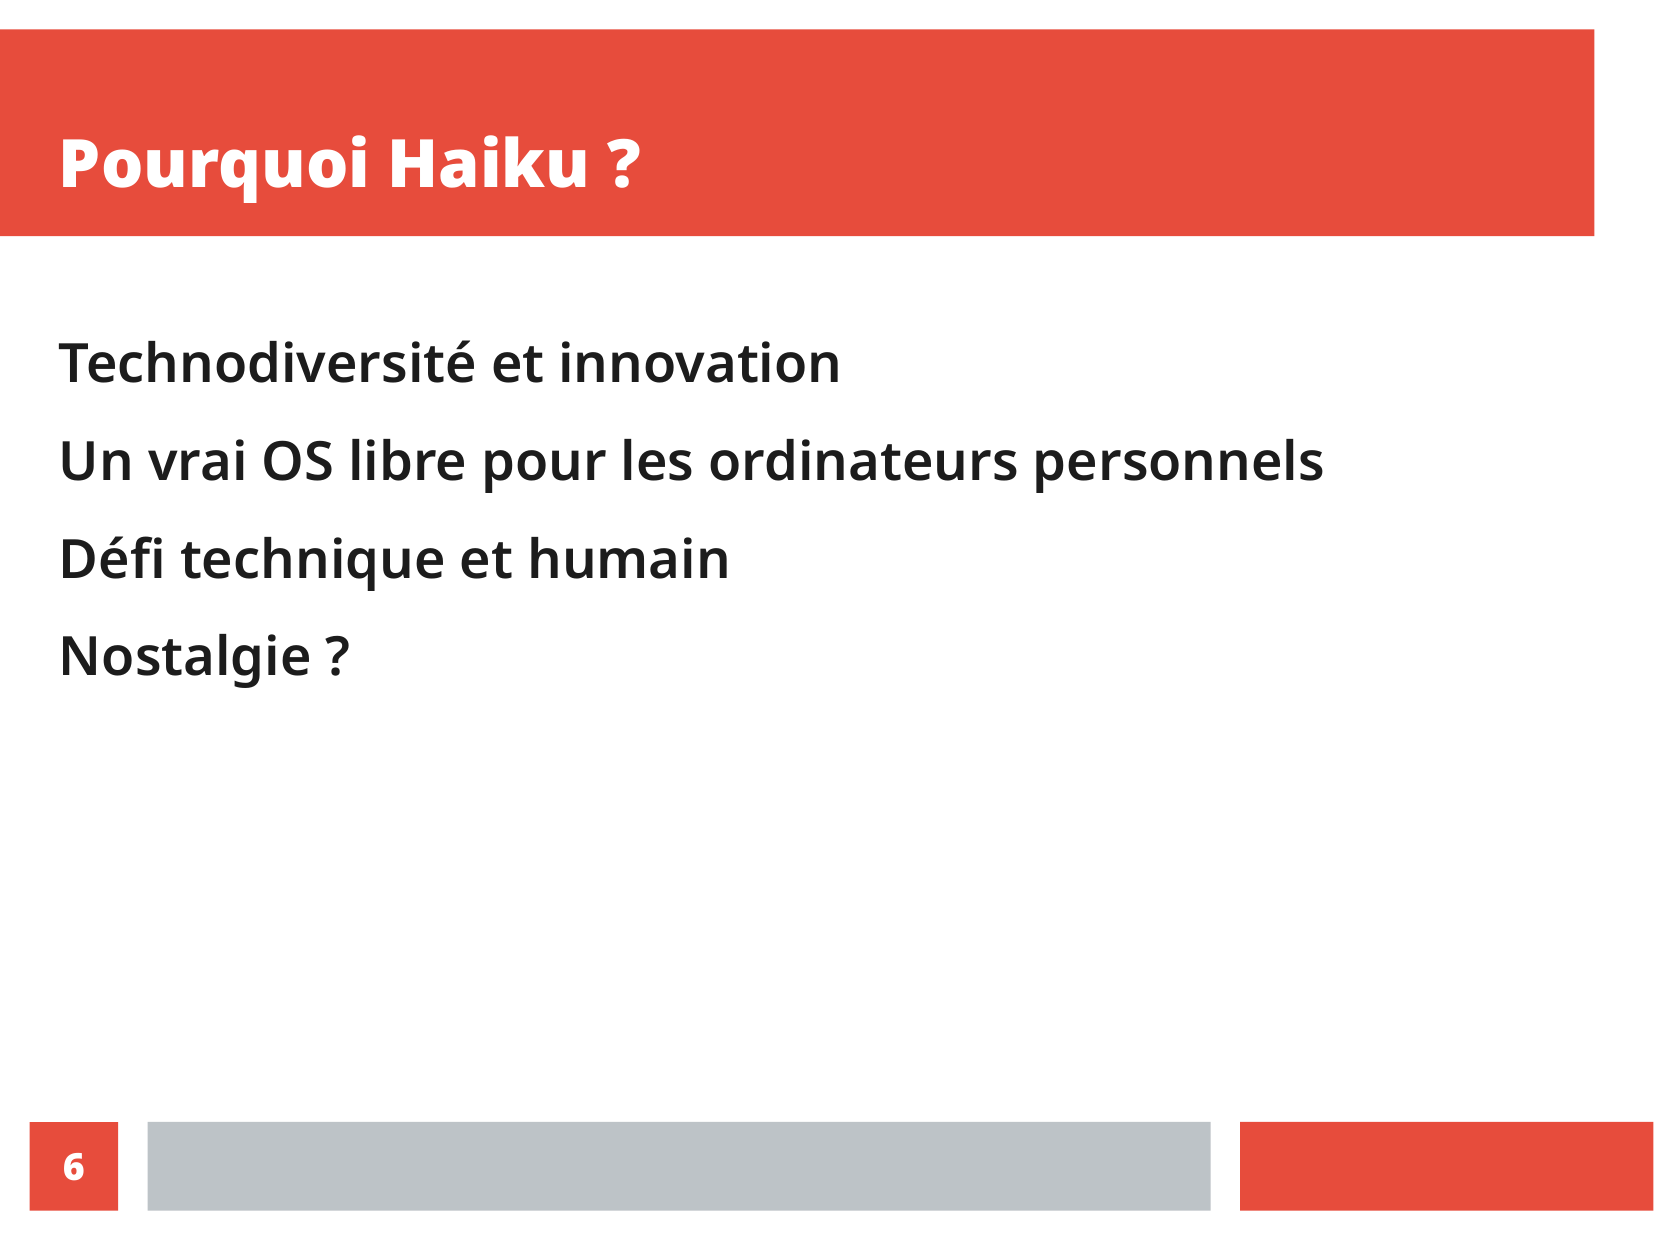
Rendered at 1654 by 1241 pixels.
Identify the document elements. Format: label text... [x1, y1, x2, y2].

title Pourquoi Haiku ? [59, 59, 1595, 207]
list Technodiversité et innovation Un vrai OS libre pour les ordinateurs personnels Défi technique et humain Nostalgie ? [59, 324, 1565, 1093]
